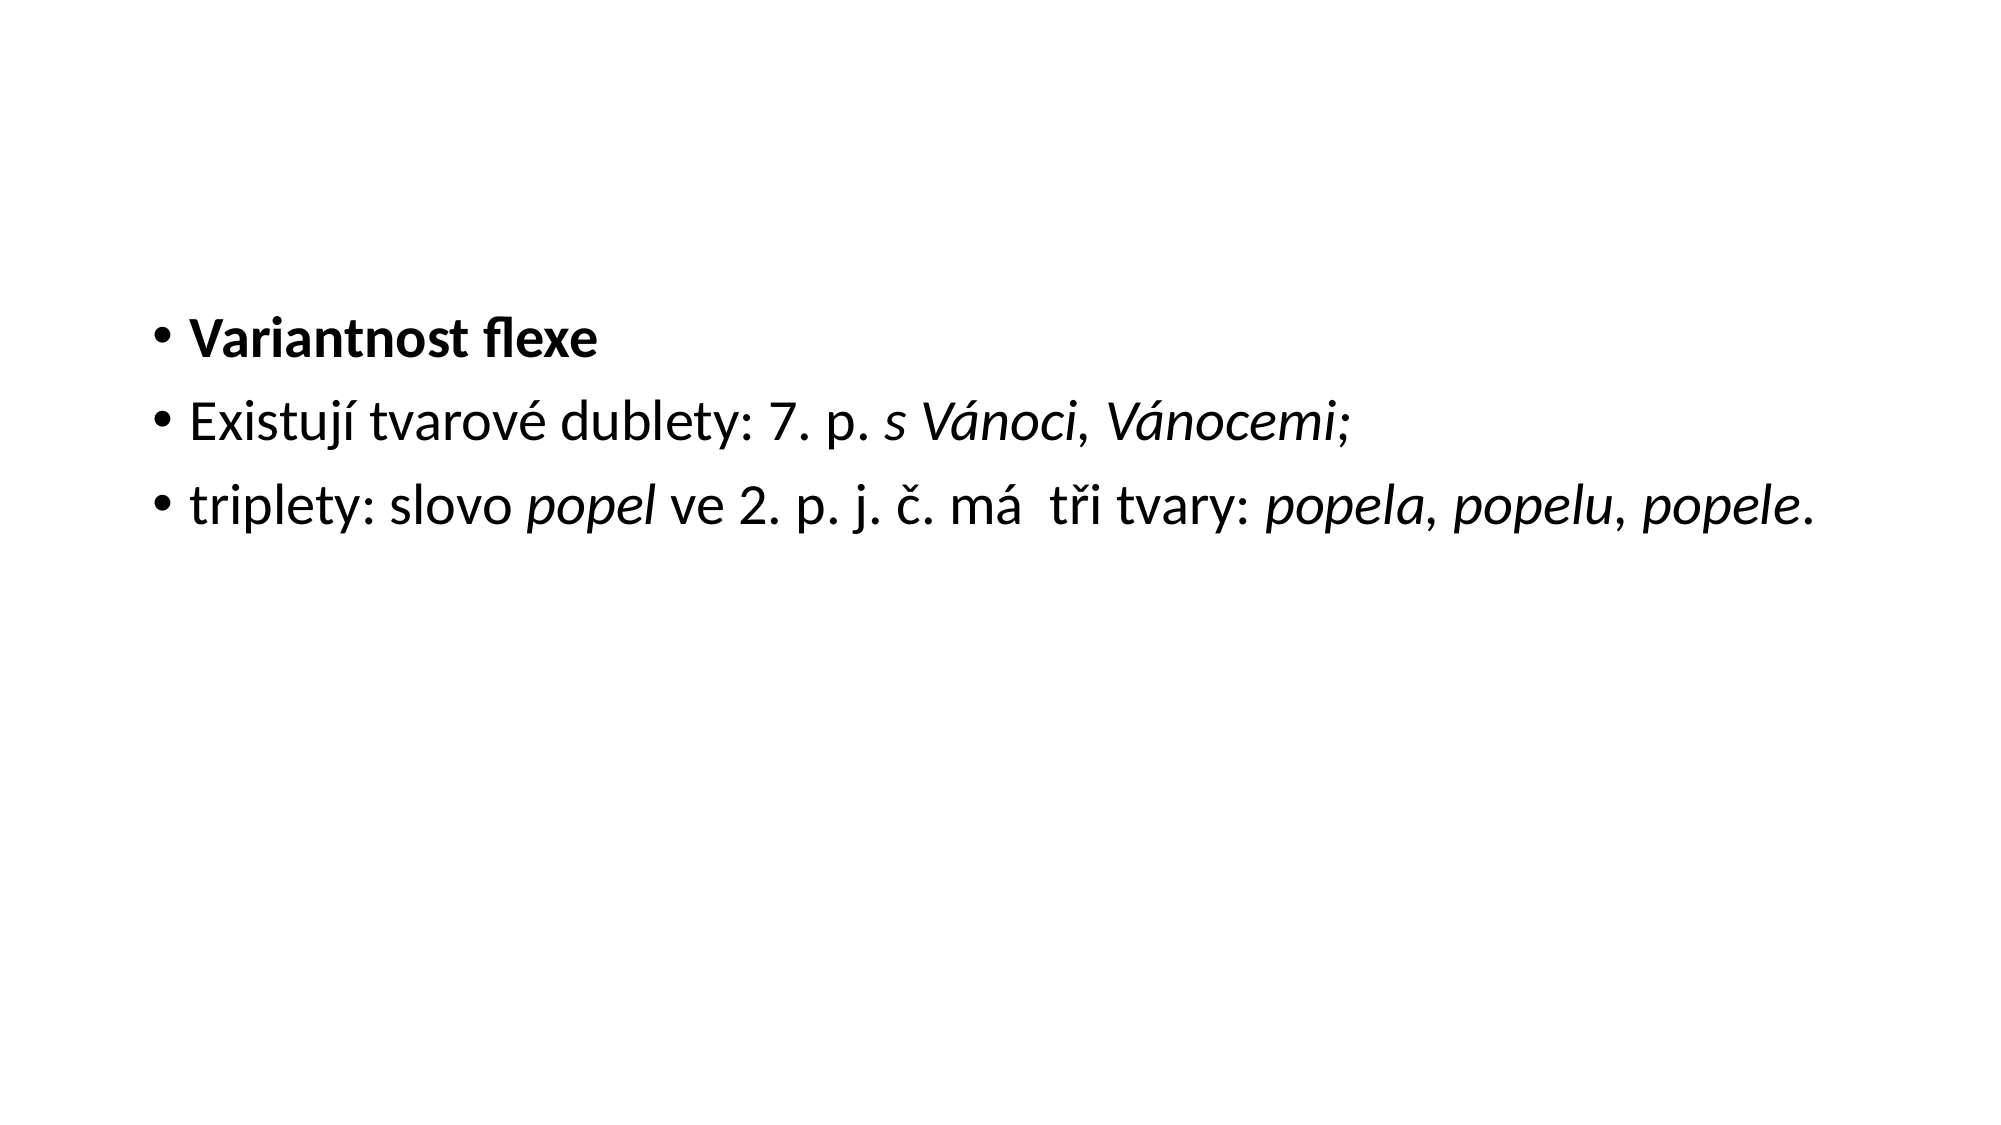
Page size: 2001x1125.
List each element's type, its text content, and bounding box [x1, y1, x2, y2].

list Variantnost flexe Existují tvarové dublety: 7. p. s Vánoci, Vánocemi; triplety: slovo popel ve 2. p. j. č. má tři tvary: popela, popelu, popele. [137, 299, 1863, 1014]
